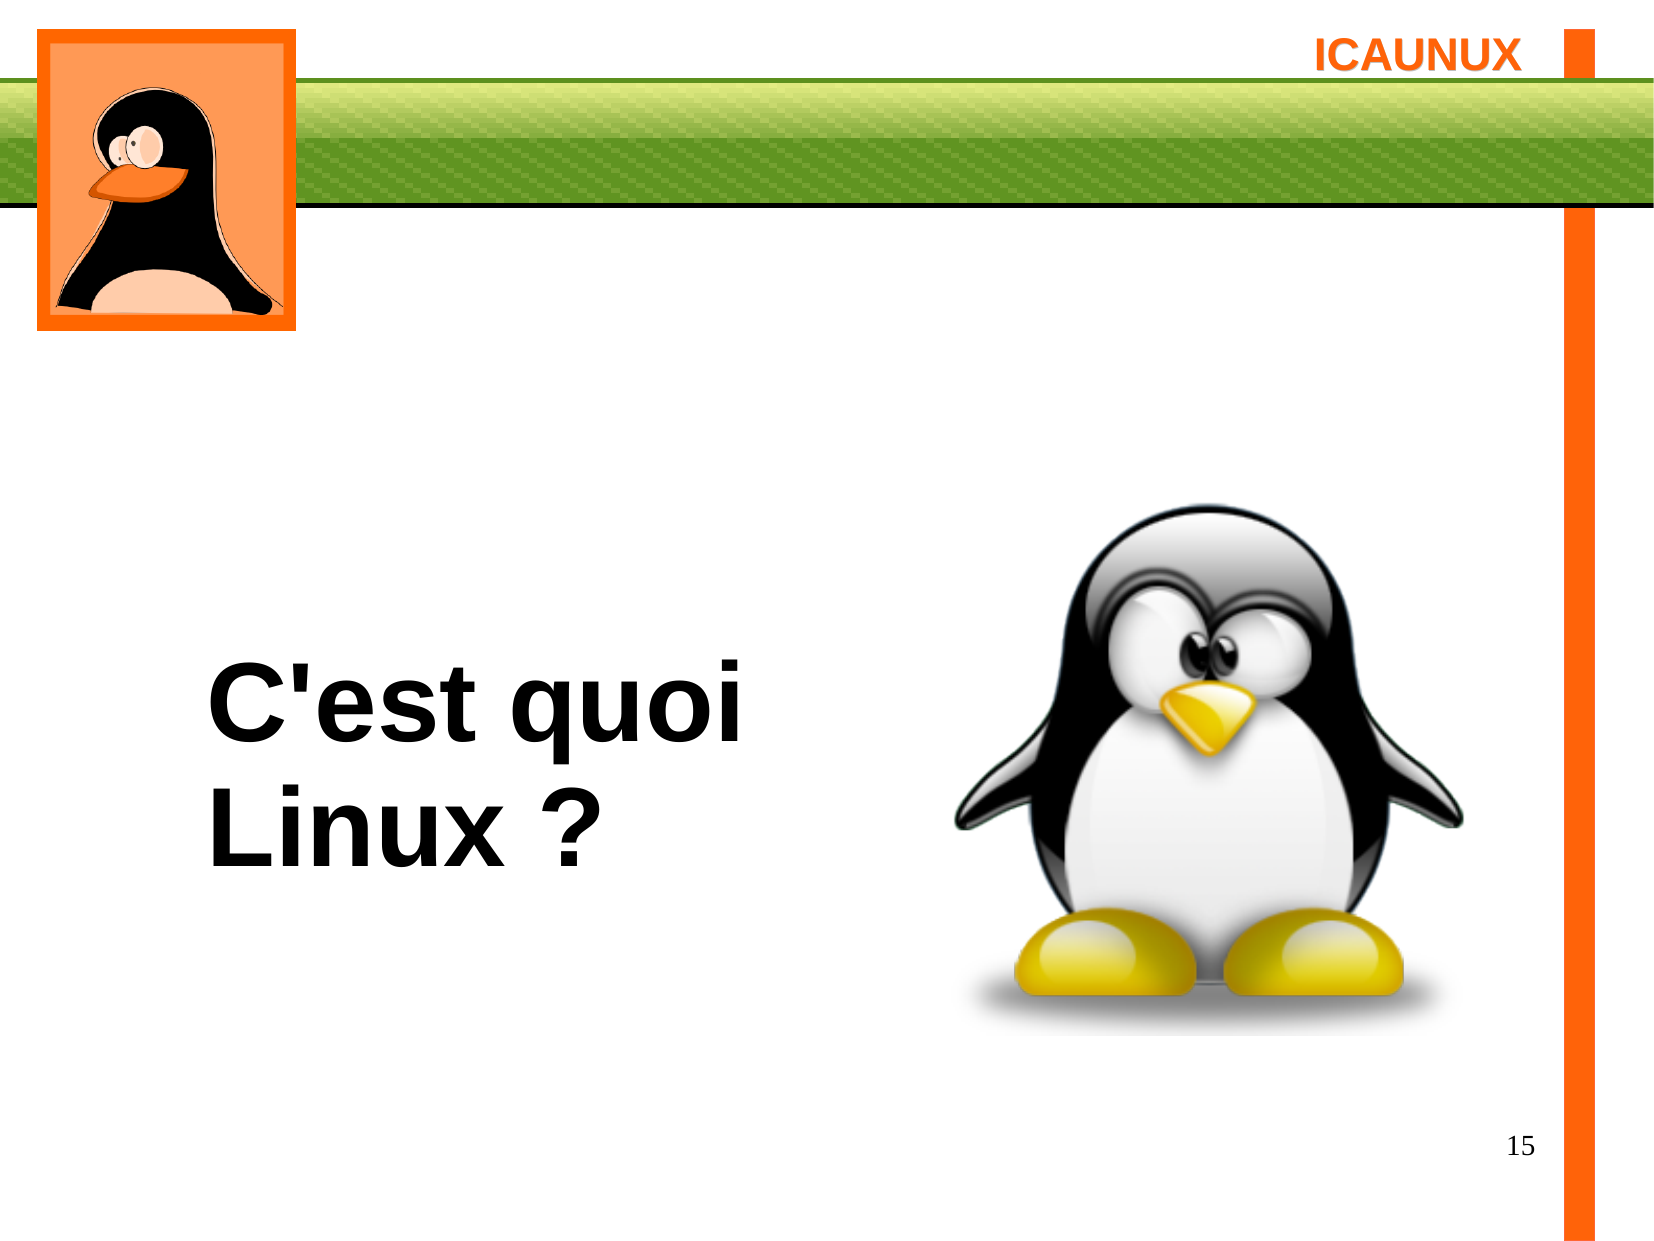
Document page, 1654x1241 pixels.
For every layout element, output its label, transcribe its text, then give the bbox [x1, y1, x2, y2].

picture [942, 501, 1477, 1036]
title C'est quoi Linux ? [206, 620, 827, 911]
picture [0, 29, 1654, 331]
